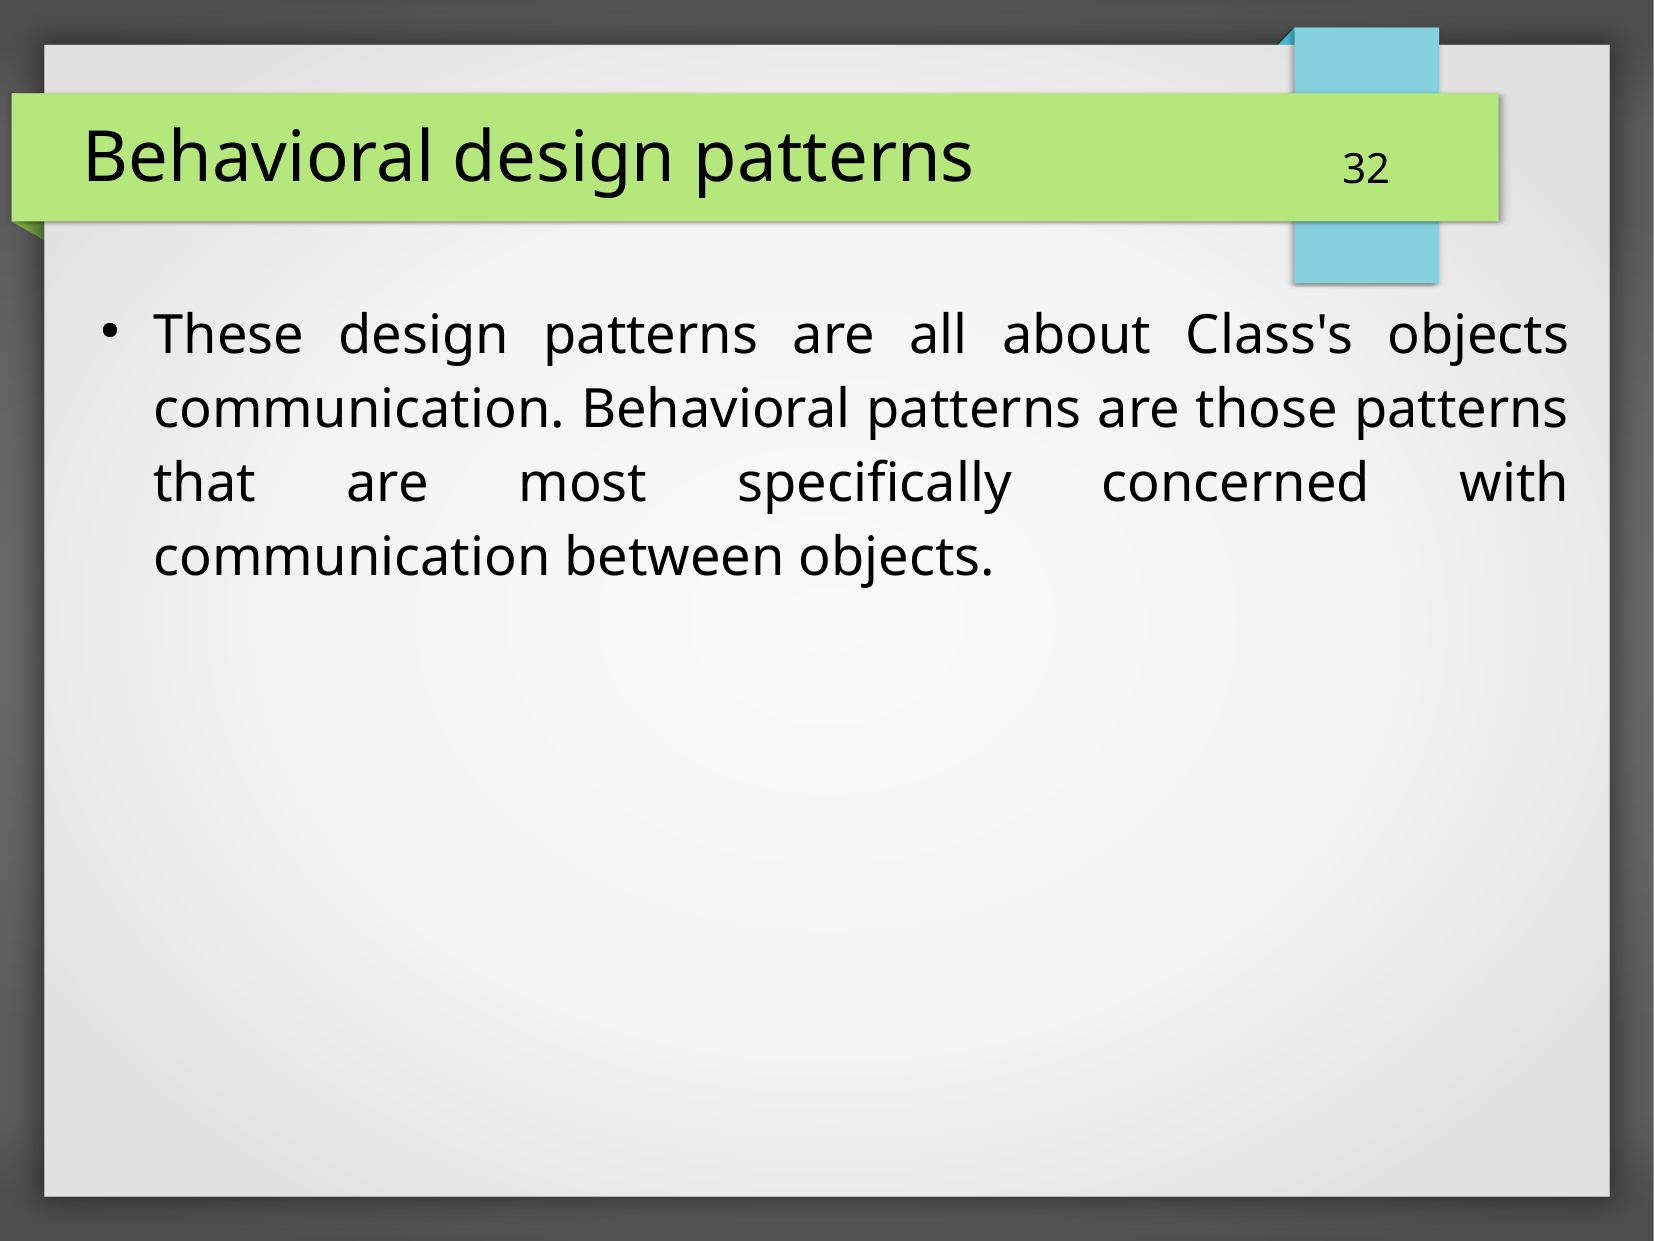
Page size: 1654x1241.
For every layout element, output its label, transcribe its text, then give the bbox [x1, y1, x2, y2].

text_box <number> [1254, 131, 1479, 207]
title Behavioral design patterns [82, 94, 1264, 213]
picture [0, 0, 1654, 1241]
list These design patterns are all about Class's objects communication. Behavioral patterns are those patterns that are most specifically concerned with communication between objects. [82, 295, 1571, 1015]
